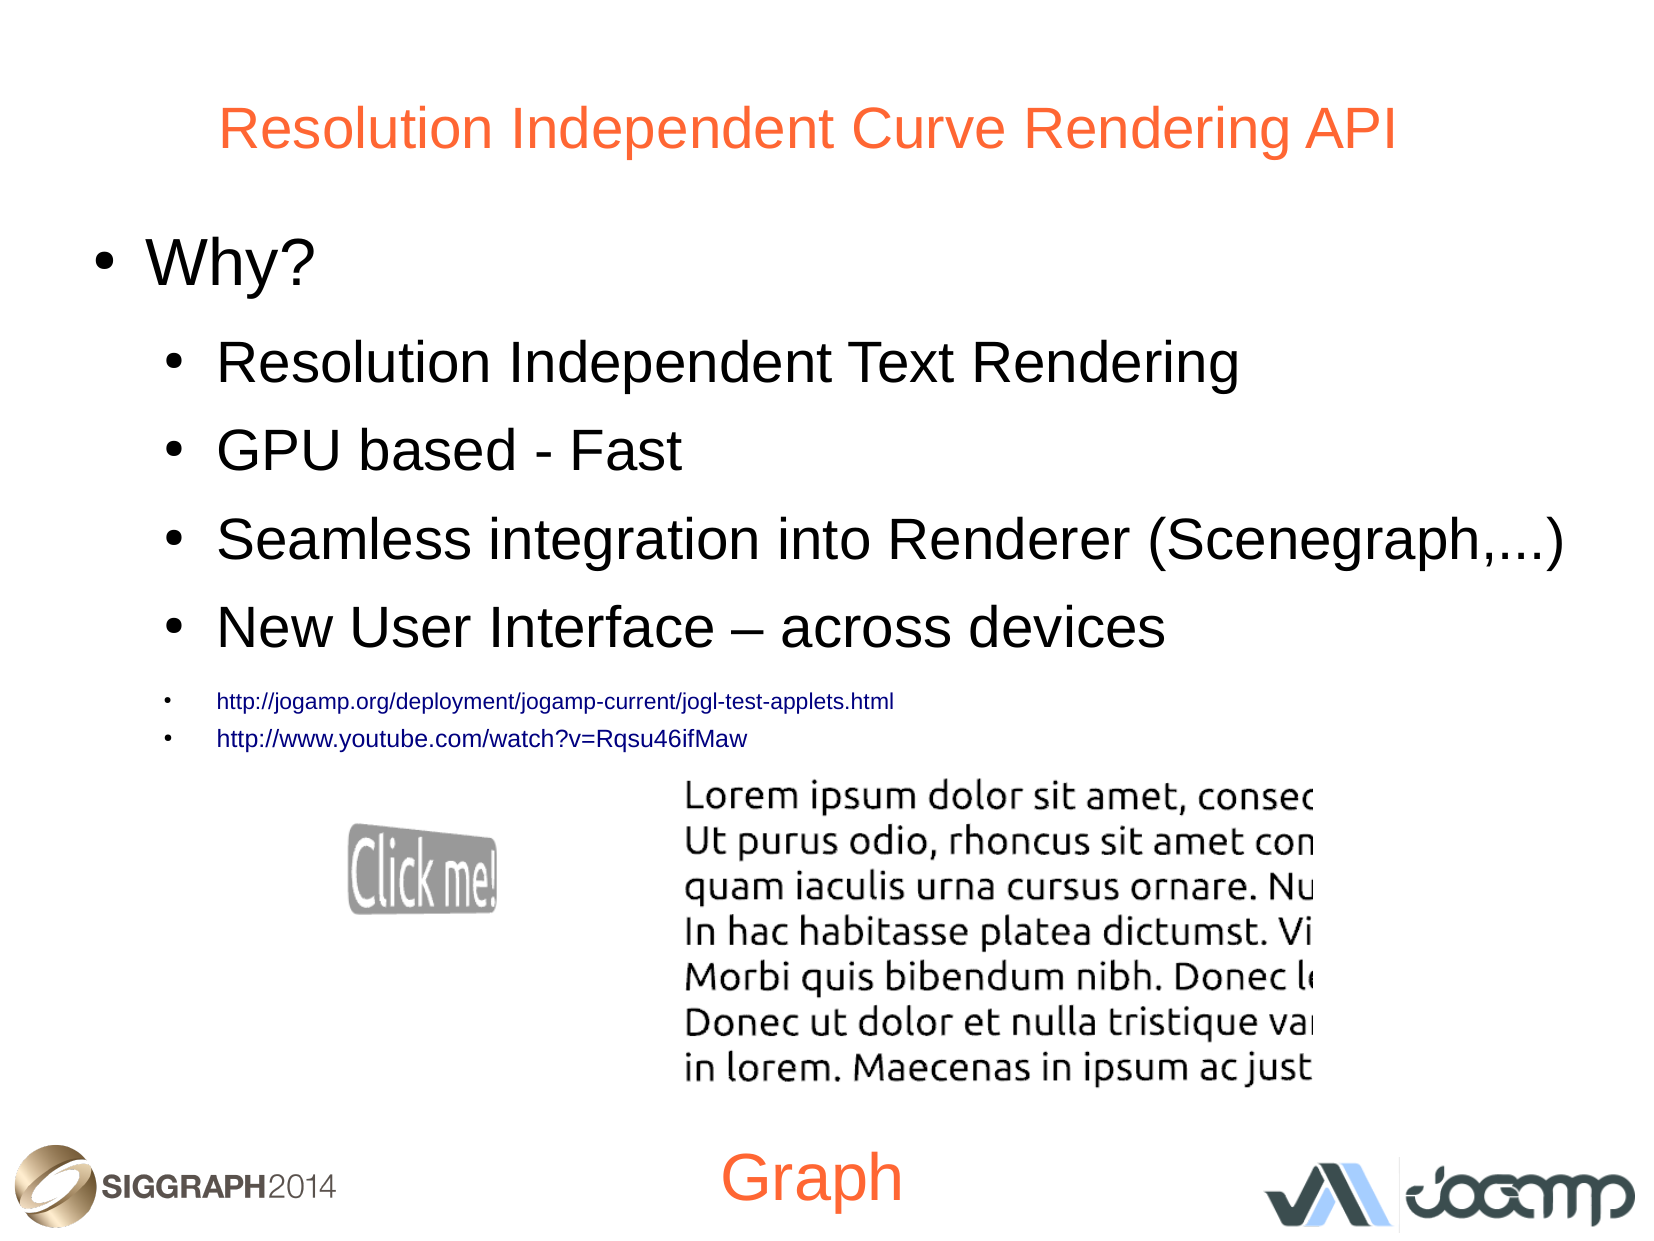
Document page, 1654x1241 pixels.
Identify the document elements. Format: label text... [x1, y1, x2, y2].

picture [7, 1133, 343, 1239]
text_box Graph [720, 1140, 936, 1216]
title Resolution Independent Curve Rendering API [68, 56, 1576, 181]
picture [1262, 1157, 1635, 1233]
picture [300, 791, 565, 955]
picture [660, 749, 1313, 1142]
list Why? Resolution Independent Text Rendering GPU based - Fast Seamless integration into Renderer (Scenegraph,...) New User Interface – across devices http://jogamp.org/deployment/jogamp-current/jogl-test-applets.html http://www.youtube.com/watch?v=Rqsu46ifMaw [75, 225, 1571, 1044]
